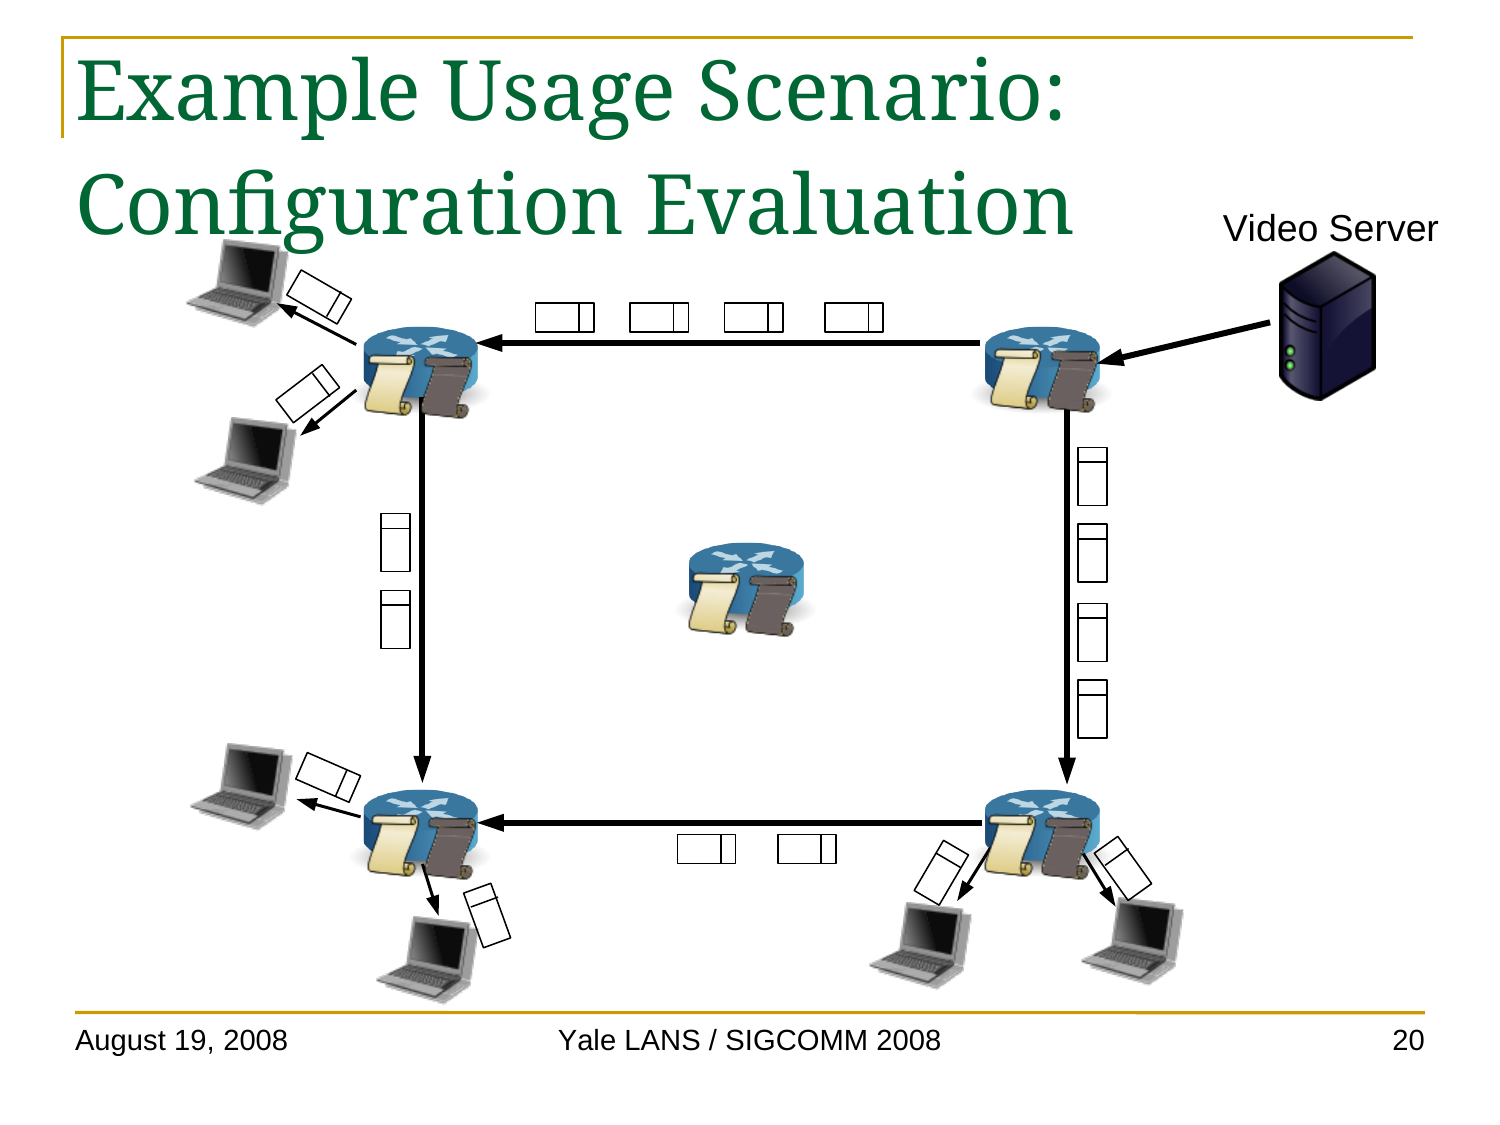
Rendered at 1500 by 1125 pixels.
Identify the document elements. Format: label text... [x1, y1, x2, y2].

picture [1096, 838, 1125, 864]
title Example Usage Scenario: Configuration Evaluation [75, 48, 1425, 243]
picture [337, 774, 359, 800]
picture [661, 527, 839, 642]
picture [336, 311, 513, 425]
picture [473, 915, 483, 941]
picture [193, 416, 301, 509]
picture [1080, 896, 1188, 989]
picture [957, 311, 1135, 425]
text_box Video Server [1208, 196, 1455, 257]
picture [957, 774, 1135, 888]
picture [336, 311, 343, 322]
picture [336, 774, 513, 888]
picture [375, 915, 483, 1008]
picture [336, 774, 343, 790]
picture [185, 238, 293, 331]
picture [957, 850, 966, 866]
picture [868, 901, 976, 993]
picture [189, 742, 297, 834]
picture [1279, 257, 1376, 401]
picture [1106, 852, 1135, 888]
